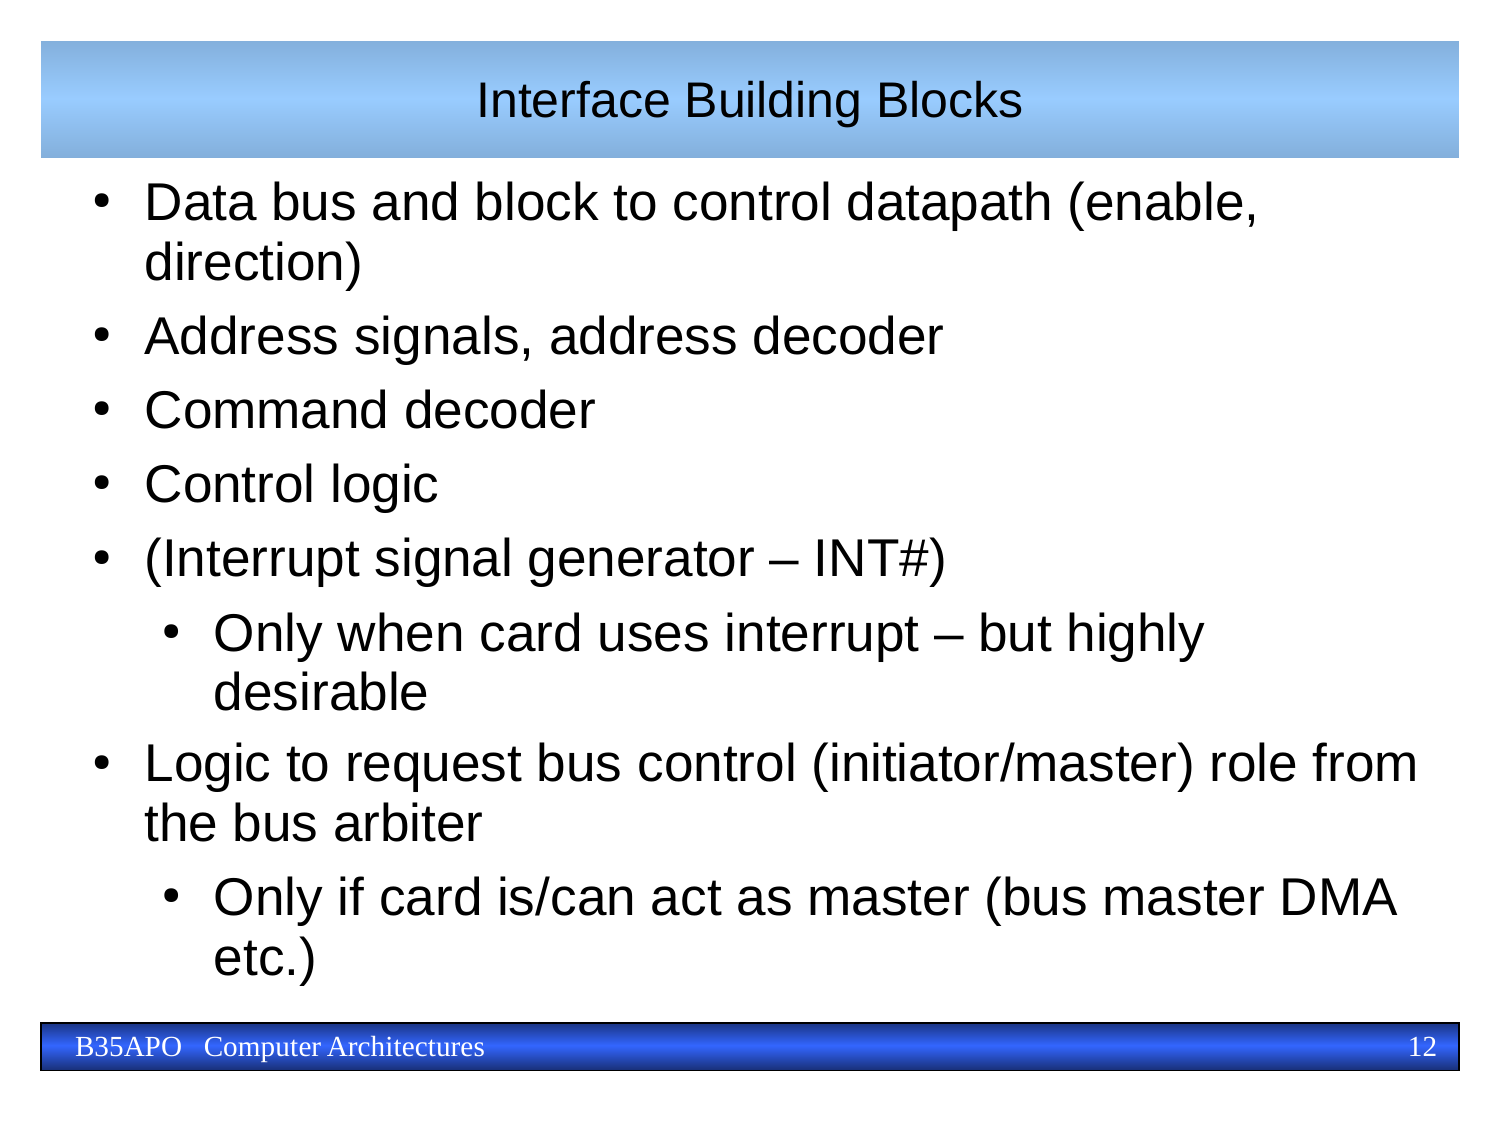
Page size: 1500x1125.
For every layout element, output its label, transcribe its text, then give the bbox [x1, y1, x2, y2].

list Data bus and block to control datapath (enable, direction) Address signals, address decoder Command decoder Control logic (Interrupt signal generator – INT#) Only when card uses interrupt – but highly desirable Logic to request bus control (initiator/master) role from the bus arbiter Only if card is/can act as master (bus master DMA etc.) [75, 172, 1426, 994]
title Interface Building Blocks [41, 41, 1459, 158]
